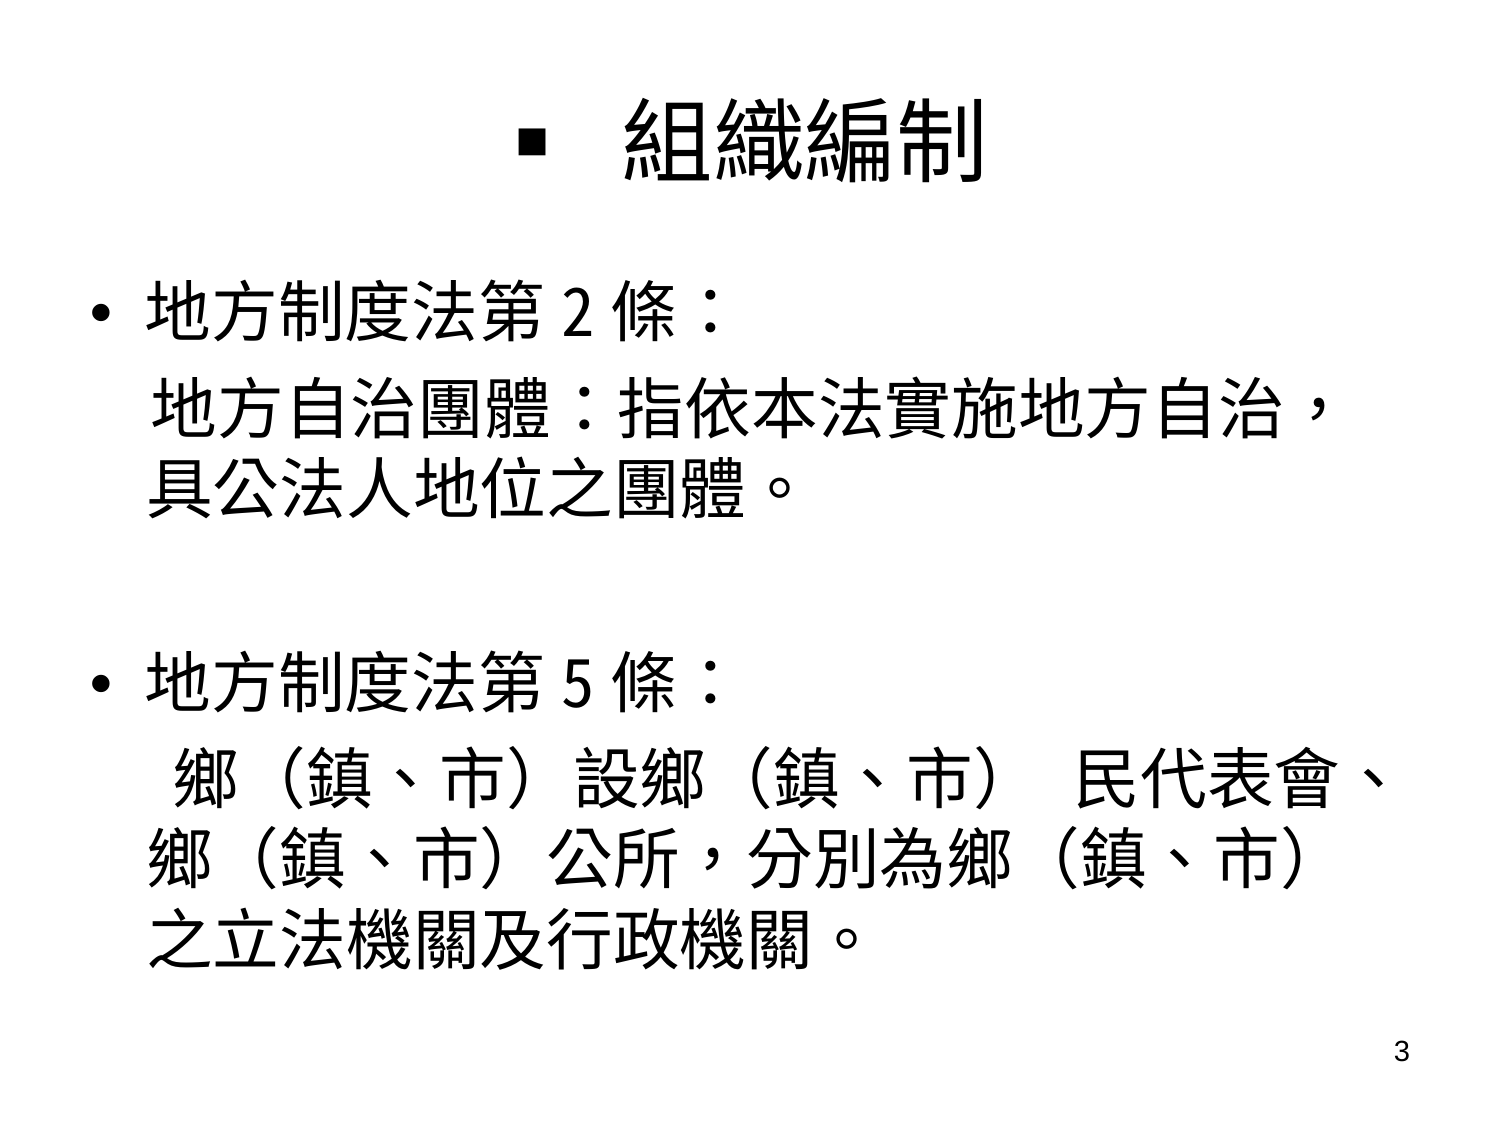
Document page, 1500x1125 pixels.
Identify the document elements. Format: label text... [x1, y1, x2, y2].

list  地方制度法第2條： 地方自治團體：指依本法實施地方自治，具公法人地位之團體。  地方制度法第5條： 鄉（鎮、市）設鄉（鎮、市） 民代表會、鄉（鎮、市）公所，分別為鄉（鎮、市）之立法機關及行政機關。 [75, 262, 1426, 1005]
title  組織編制 [75, 45, 1426, 233]
